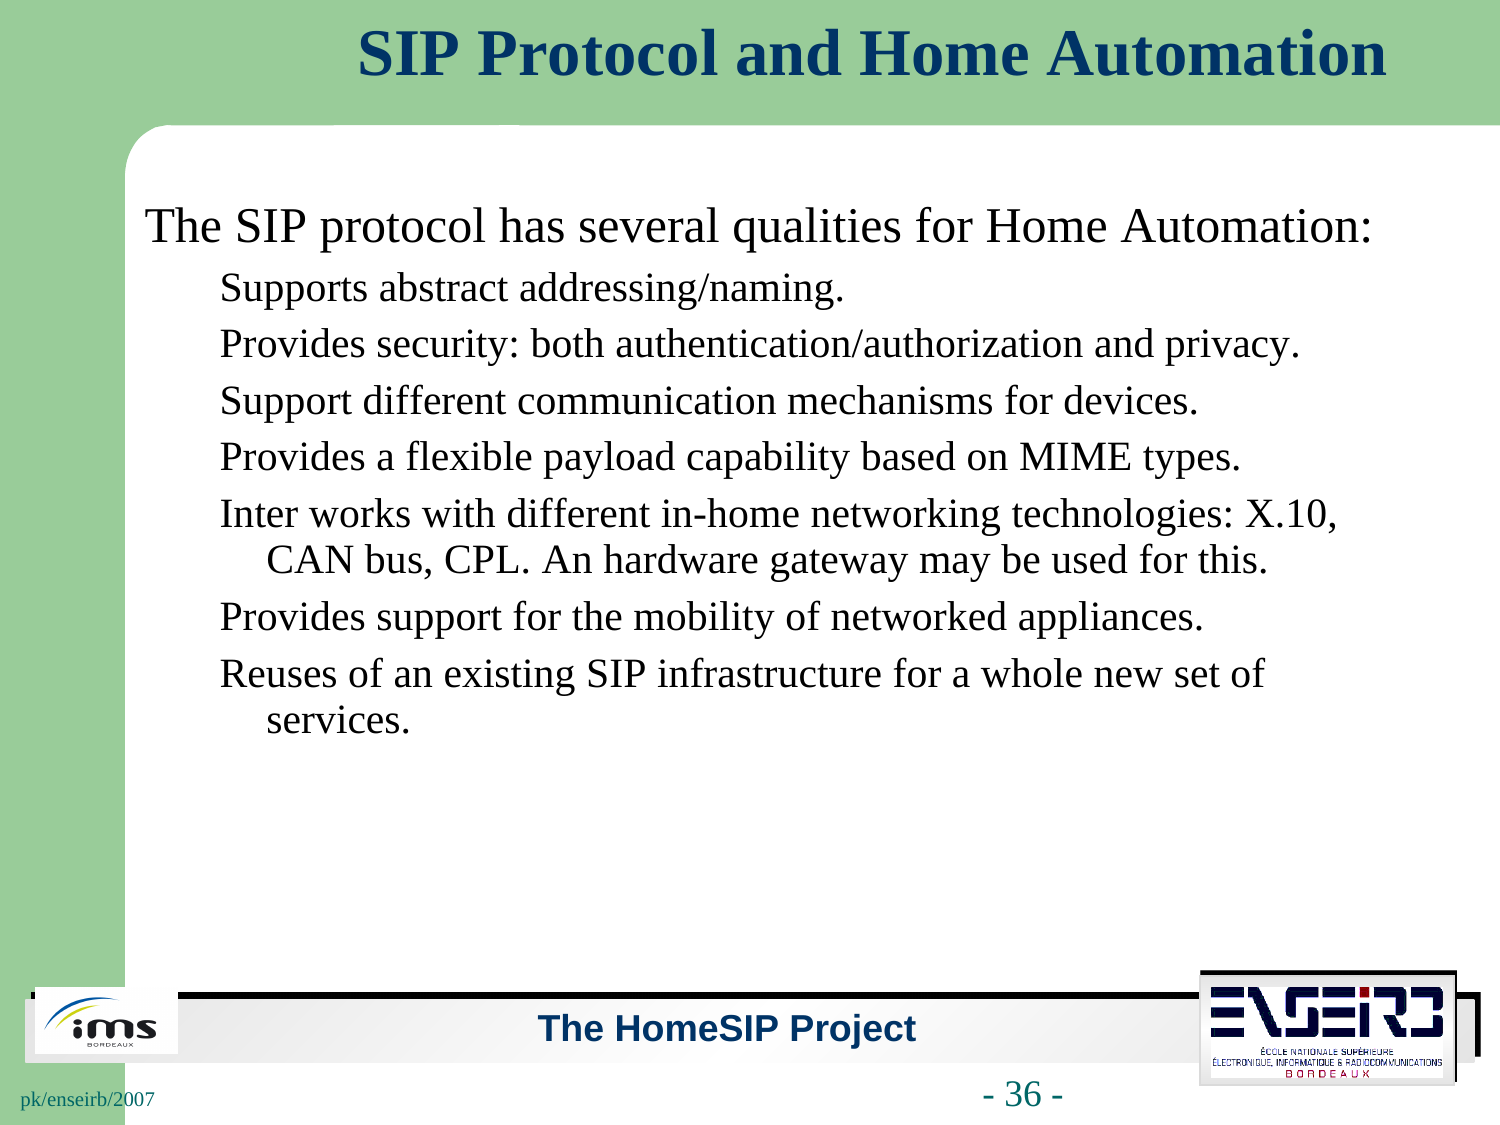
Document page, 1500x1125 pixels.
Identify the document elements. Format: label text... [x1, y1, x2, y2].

picture [35, 987, 178, 1054]
text_box The SIP protocol has several qualities for Home Automation: Supports abstract addressing/naming. Provides security: both authentication/authorization and privacy. Support different communication mechanisms for devices. Provides a flexible payload capability based on MIME types. Inter works with different in-home networking technologies: X.10, CAN bus, CPL. An hardware gateway may be used for this. Provides support for the mobility of networked appliances. Reuses of an existing SIP infrastructure for a whole new set of services. [129, 190, 1392, 802]
text_box SIP Protocol and Home Automation [246, 8, 1500, 99]
picture [1211, 987, 1443, 1078]
